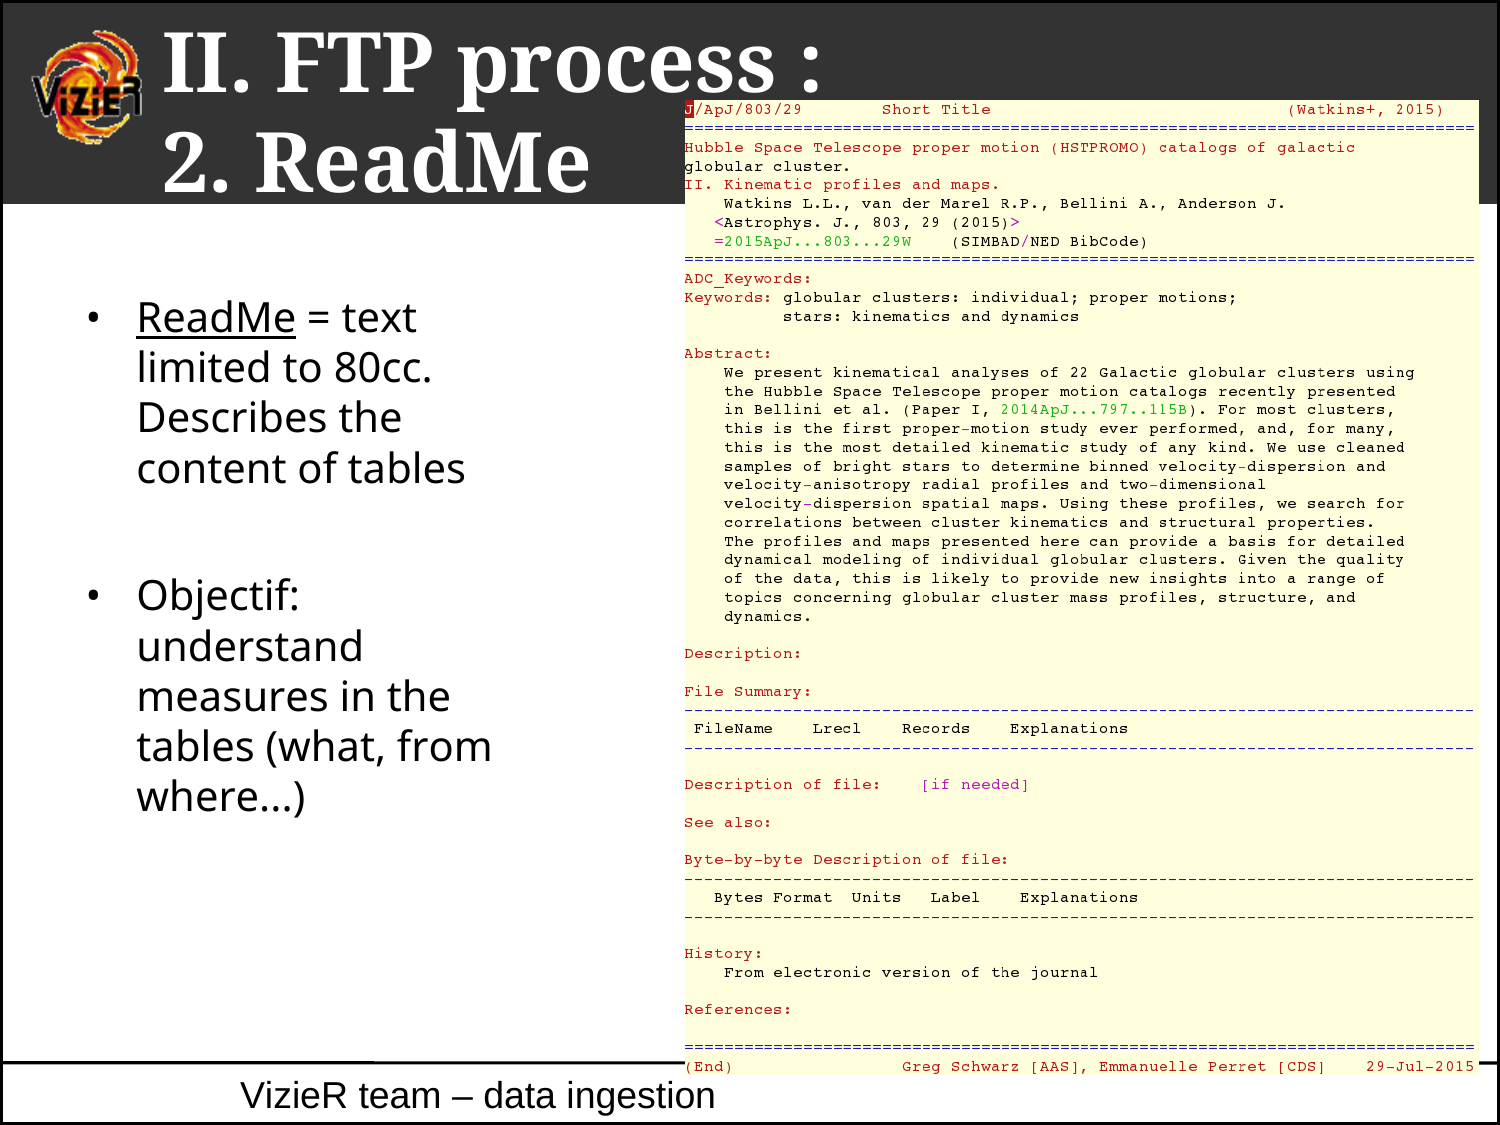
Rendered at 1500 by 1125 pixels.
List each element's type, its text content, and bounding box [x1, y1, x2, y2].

title II. FTP process : 2. ReadMe [147, 1, 993, 217]
picture [685, 100, 1479, 1075]
list ReadMe = text limited to 80cc. Describes the content of tables Objectif: understand measures in the tables (what, from where...) ‏ [70, 283, 526, 993]
picture [29, 29, 147, 148]
